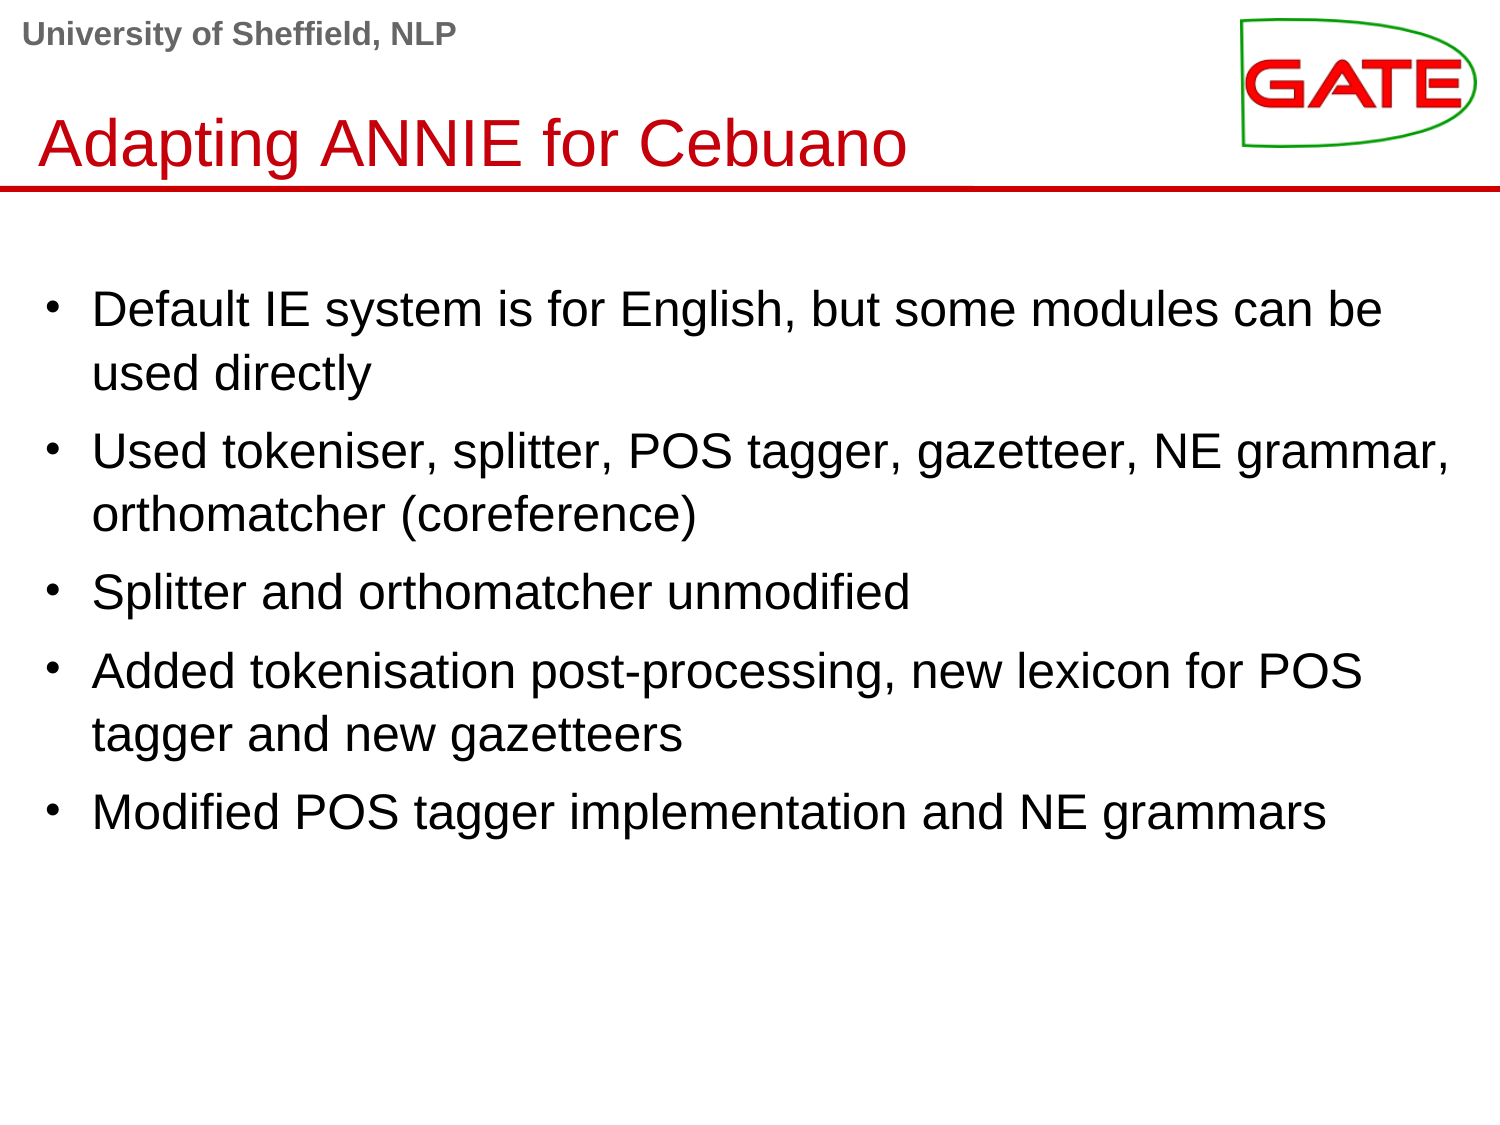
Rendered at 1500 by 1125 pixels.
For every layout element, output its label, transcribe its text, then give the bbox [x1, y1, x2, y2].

title Adapting ANNIE for Cebuano [24, 0, 1300, 188]
list Default IE system is for English, but some modules can be used directly Used tokeniser, splitter, POS tagger, gazetteer, NE grammar, orthomatcher (coreference) Splitter and orthomatcher unmodified Added tokenisation post-processing, new lexicon for POS tagger and new gazetteers Modified POS tagger implementation and NE grammars [29, 265, 1477, 1093]
picture [1300, 18, 1477, 148]
